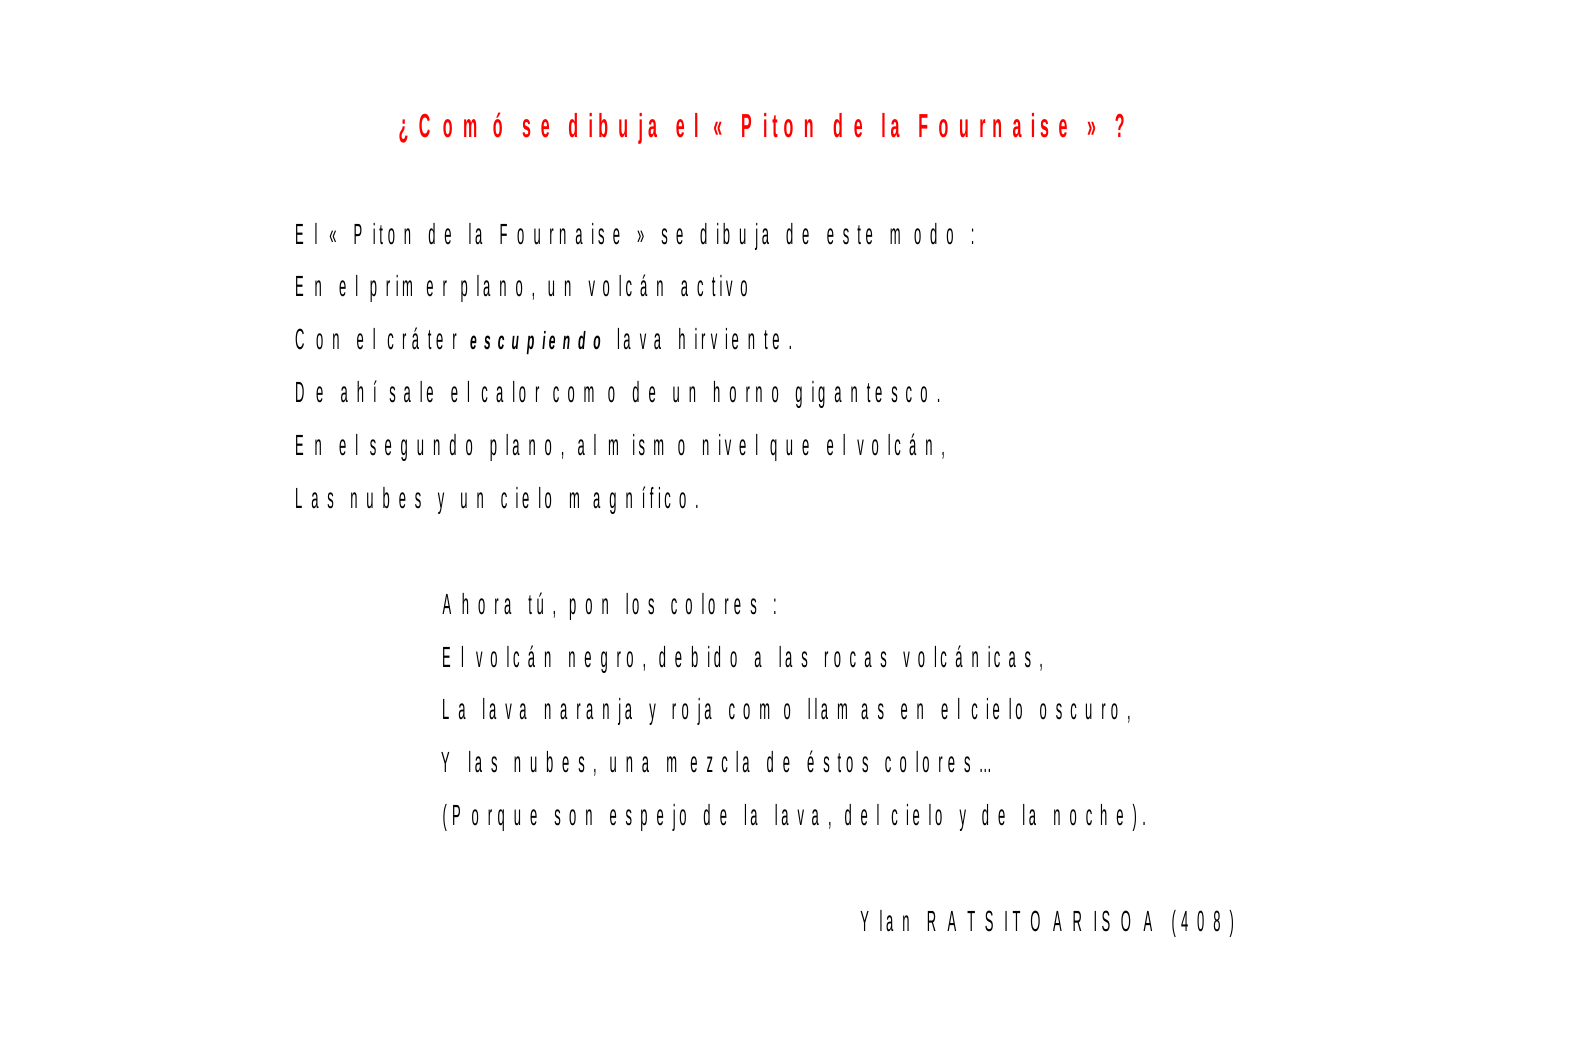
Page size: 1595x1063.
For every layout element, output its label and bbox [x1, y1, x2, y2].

picture [295, 106, 1241, 958]
